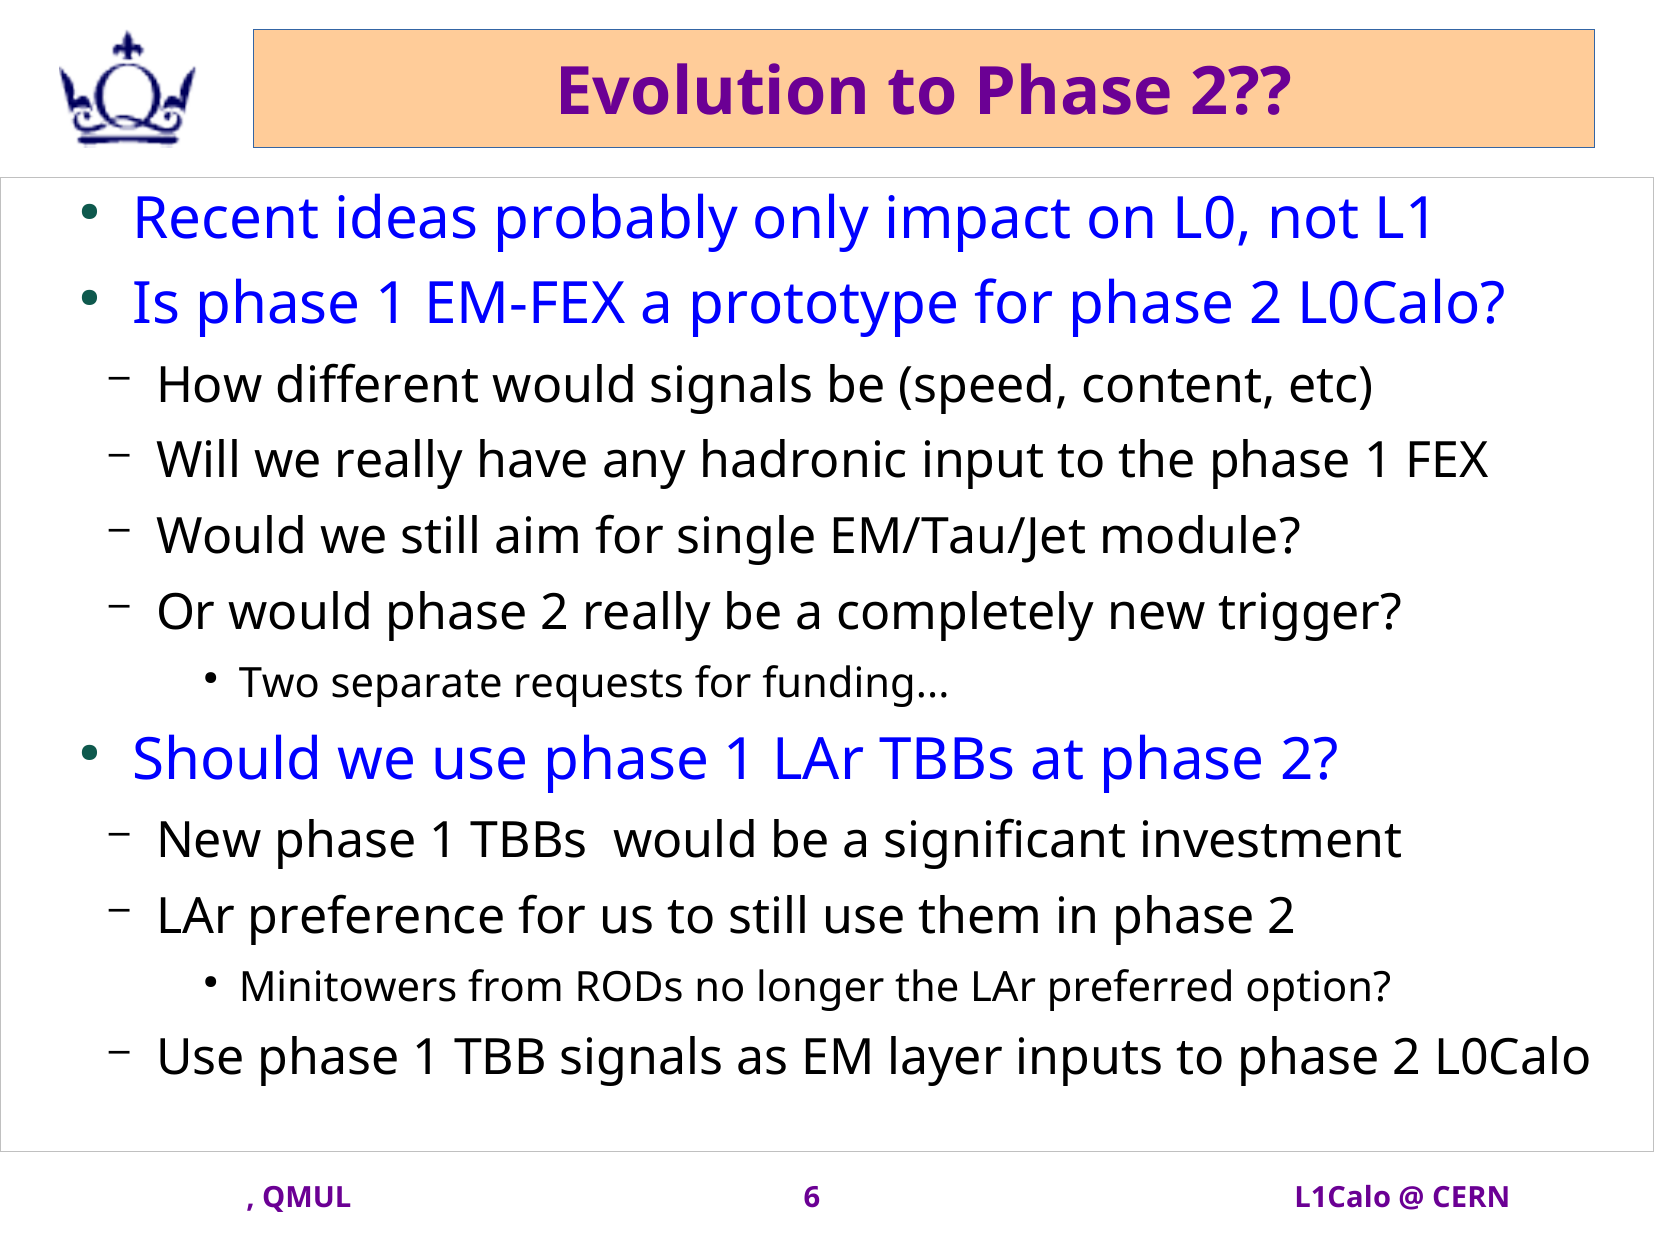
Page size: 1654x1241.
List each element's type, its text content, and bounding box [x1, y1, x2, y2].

title Evolution to Phase 2?? [253, 29, 1595, 148]
list Recent ideas probably only impact on L0, not L1 Is phase 1 EM-FEX a prototype for phase 2 L0Calo? How different would signals be (speed, content, etc) Will we really have any hadronic input to the phase 1 FEX Would we still aim for single EM/Tau/Jet module? Or would phase 2 really be a completely new trigger? Two separate requests for funding... Should we use phase 1 LAr TBBs at phase 2? New phase 1 TBBs would be a significant investment LAr preference for us to still use them in phase 2 Minitowers from RODs no longer the LAr preferred option? Use phase 1 TBB signals as EM layer inputs to phase 2 L0Calo [61, 181, 1605, 1149]
picture [59, 29, 200, 148]
